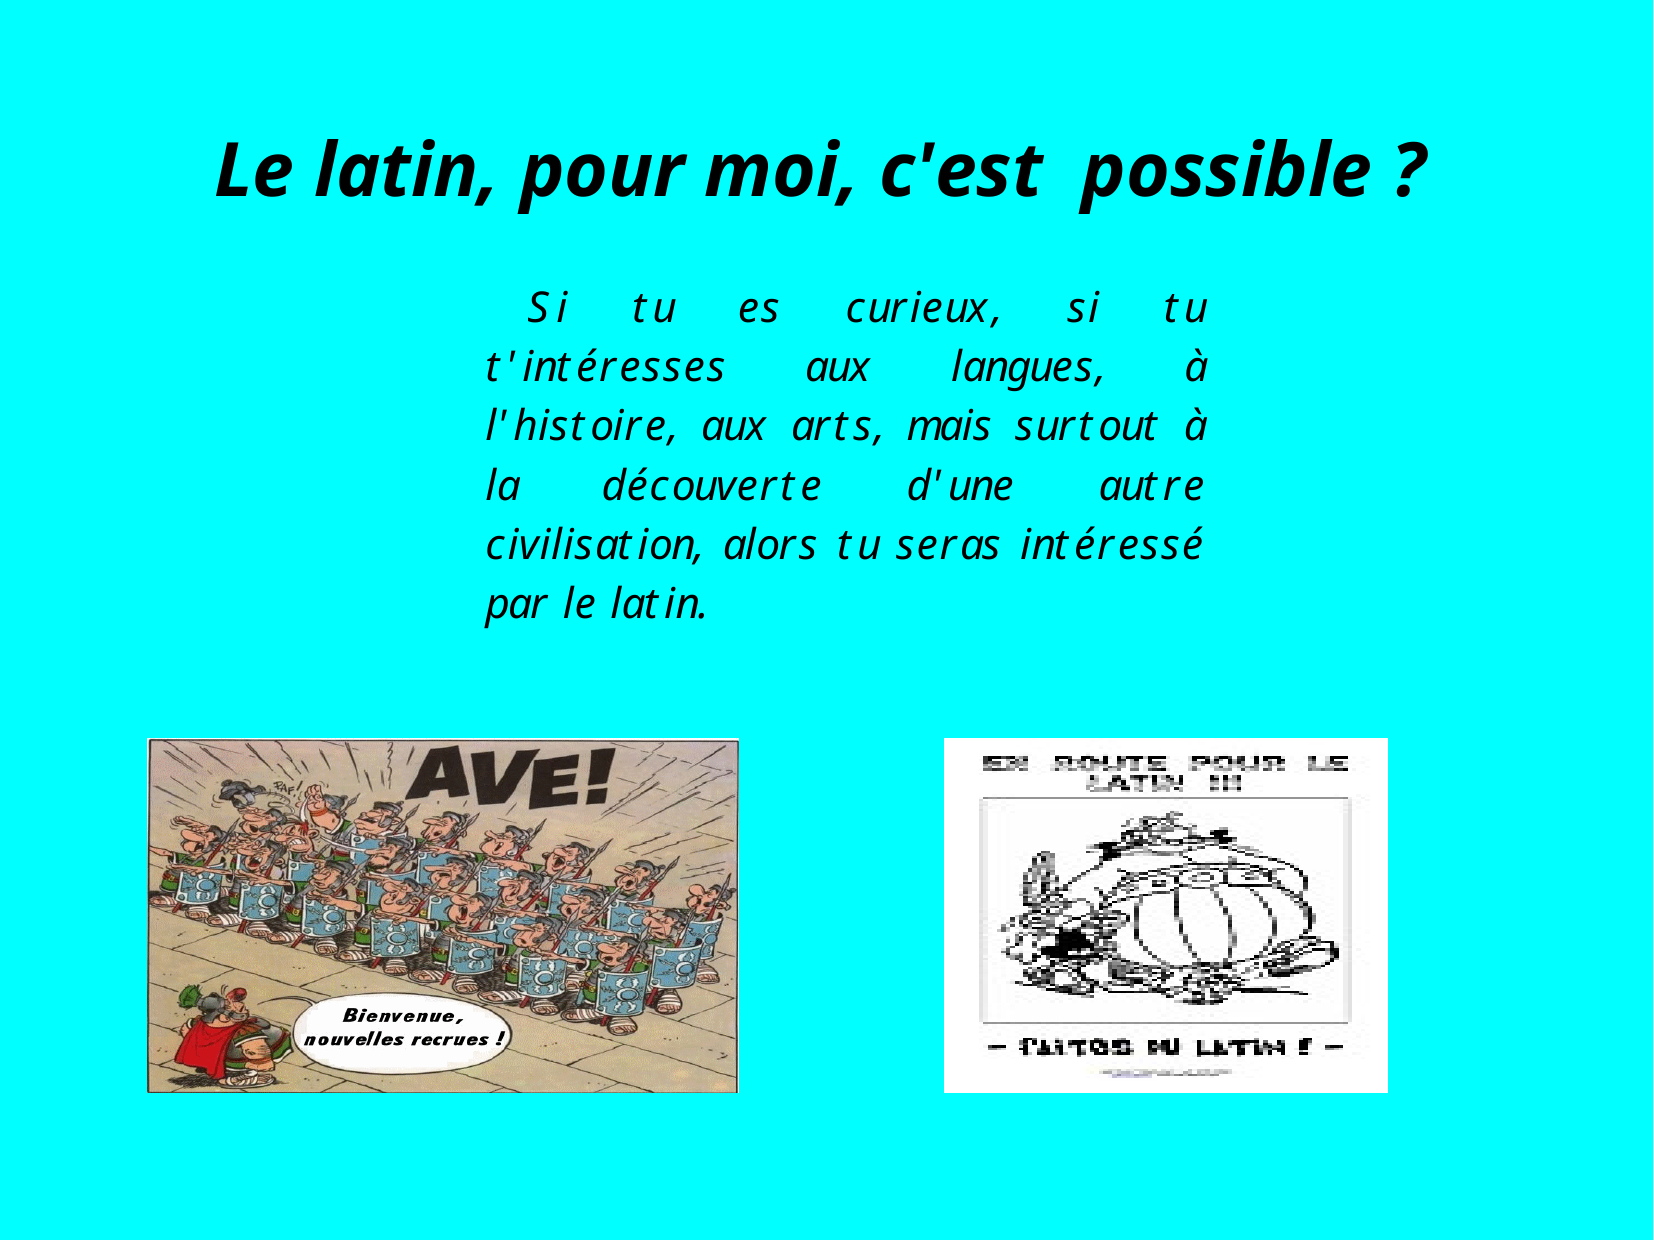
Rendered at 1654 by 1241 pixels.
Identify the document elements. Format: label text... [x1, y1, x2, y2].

picture [147, 738, 739, 1093]
picture [944, 738, 1388, 1093]
chart [845, 717, 1572, 1109]
title Le latin, pour moi, c'est possible ? [76, 63, 1565, 272]
chart [82, 717, 809, 1109]
chart [484, 259, 1211, 650]
